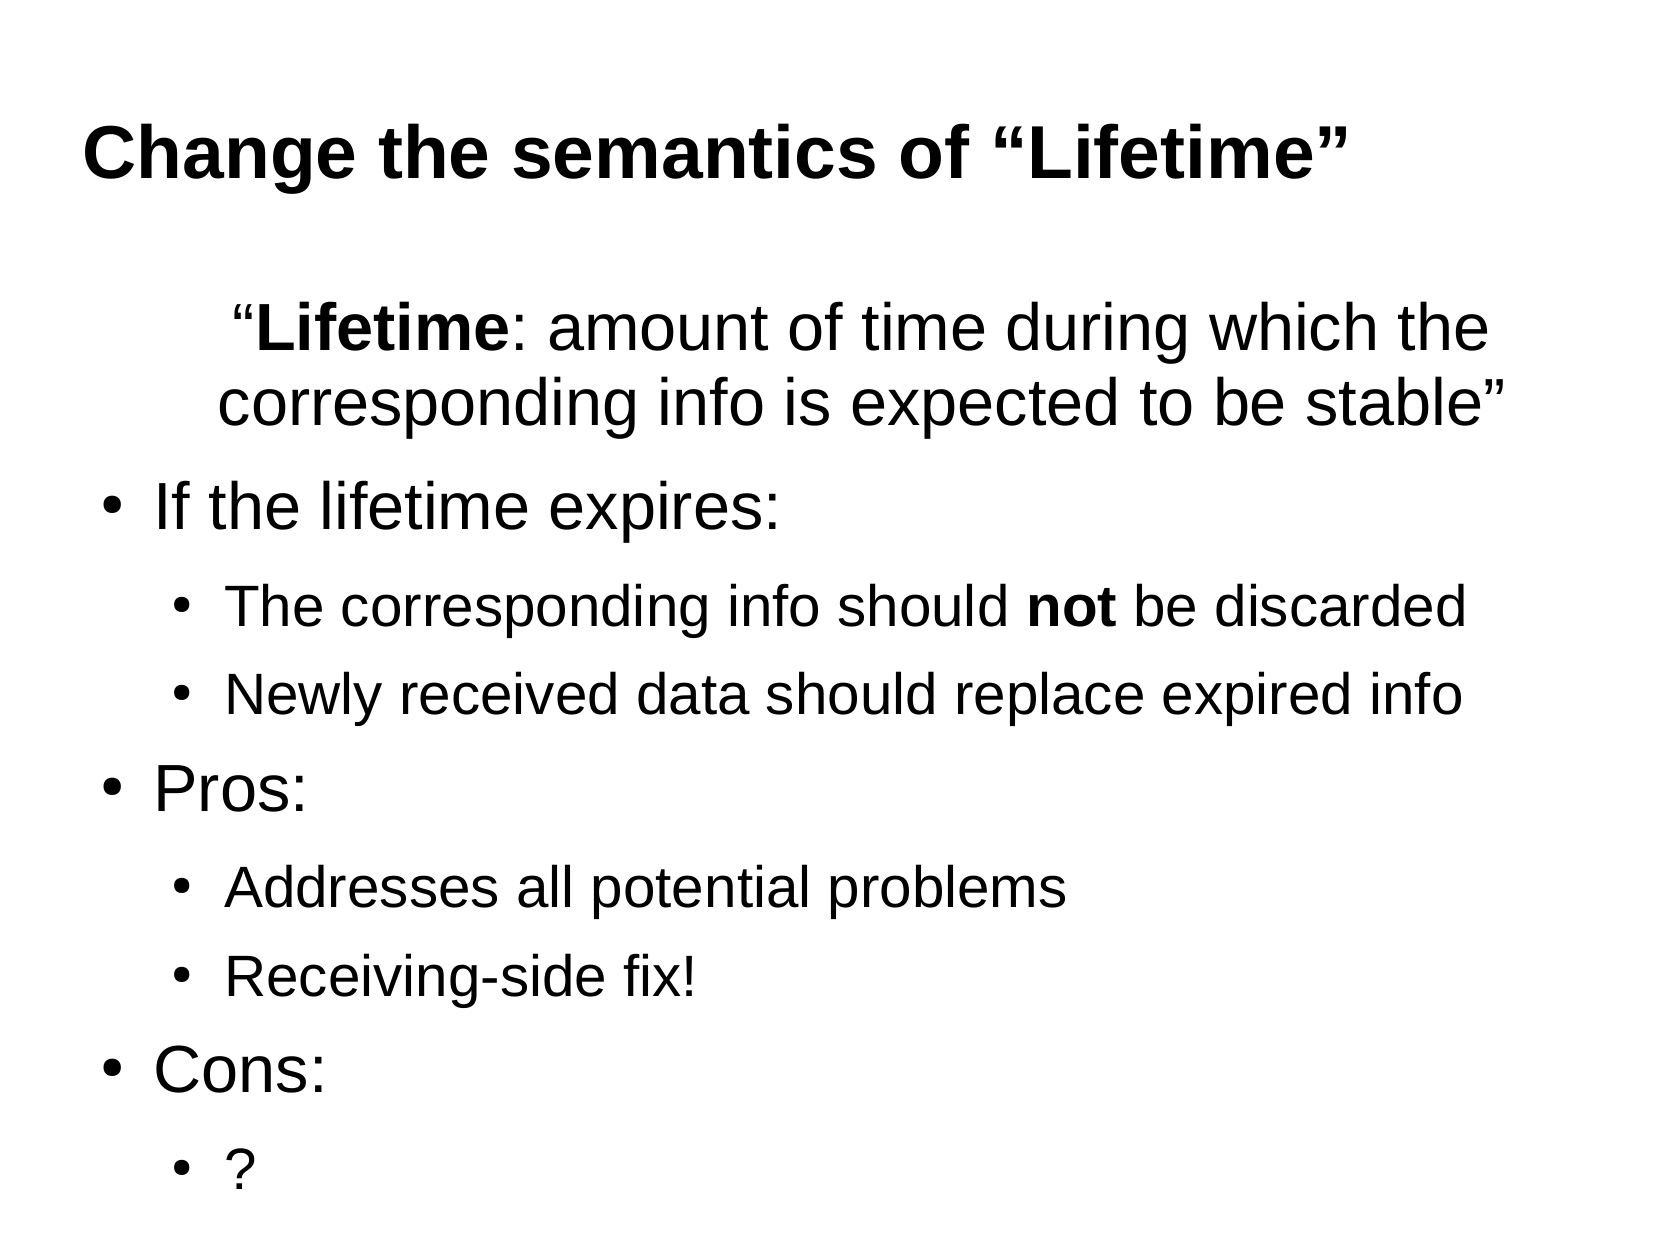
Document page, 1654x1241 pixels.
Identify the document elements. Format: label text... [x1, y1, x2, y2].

list “Lifetime: amount of time during which the corresponding info is expected to be stable” If the lifetime expires: The corresponding info should not be discarded Newly received data should replace expired info Pros: Addresses all potential problems Receiving-side fix! Cons: ? [82, 290, 1571, 1201]
title Change the semantics of “Lifetime” [82, 49, 1571, 257]
